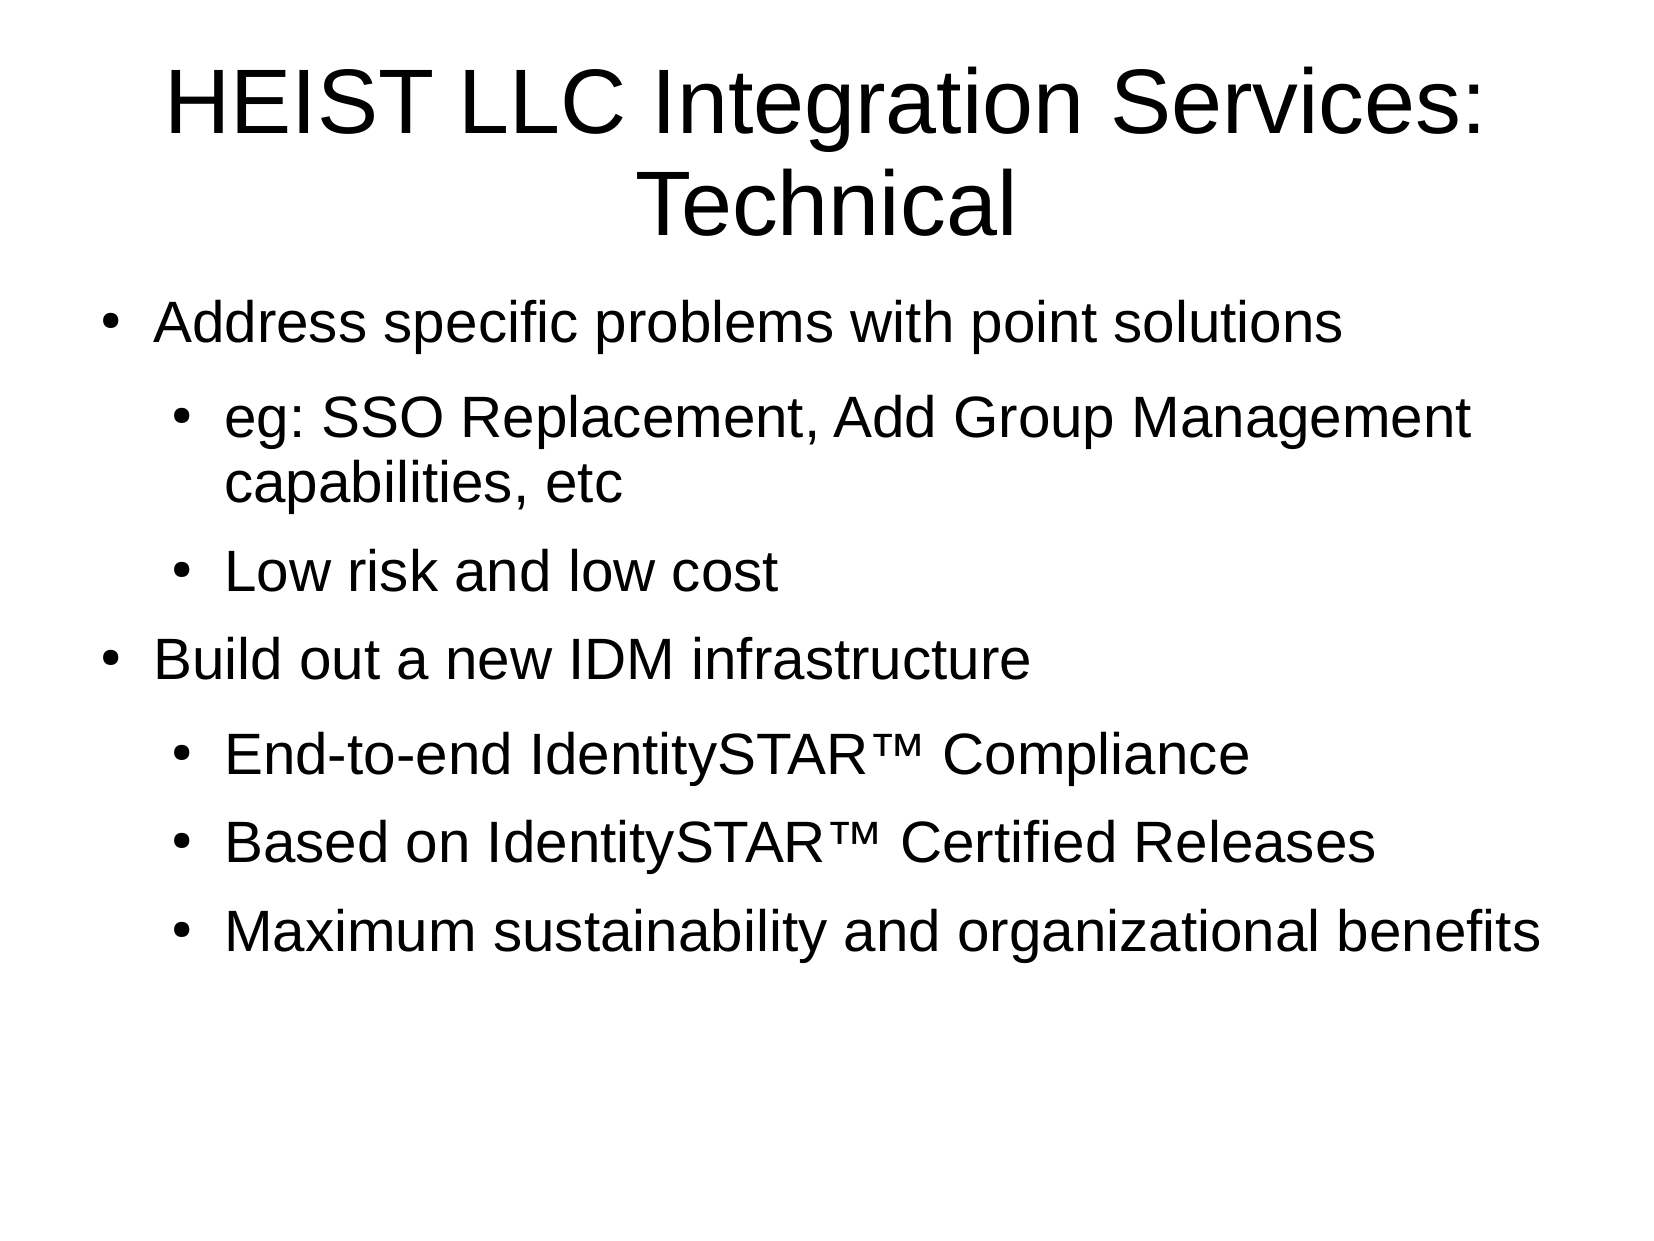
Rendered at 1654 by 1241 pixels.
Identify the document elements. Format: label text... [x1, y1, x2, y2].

title HEIST LLC Integration Services: Technical [82, 49, 1571, 257]
list Address specific problems with point solutions eg: SSO Replacement, Add Group Management capabilities, etc Low risk and low cost Build out a new IDM infrastructure End-to-end IdentitySTAR™ Compliance Based on IdentitySTAR™ Certified Releases Maximum sustainability and organizational benefits [82, 290, 1571, 1109]
